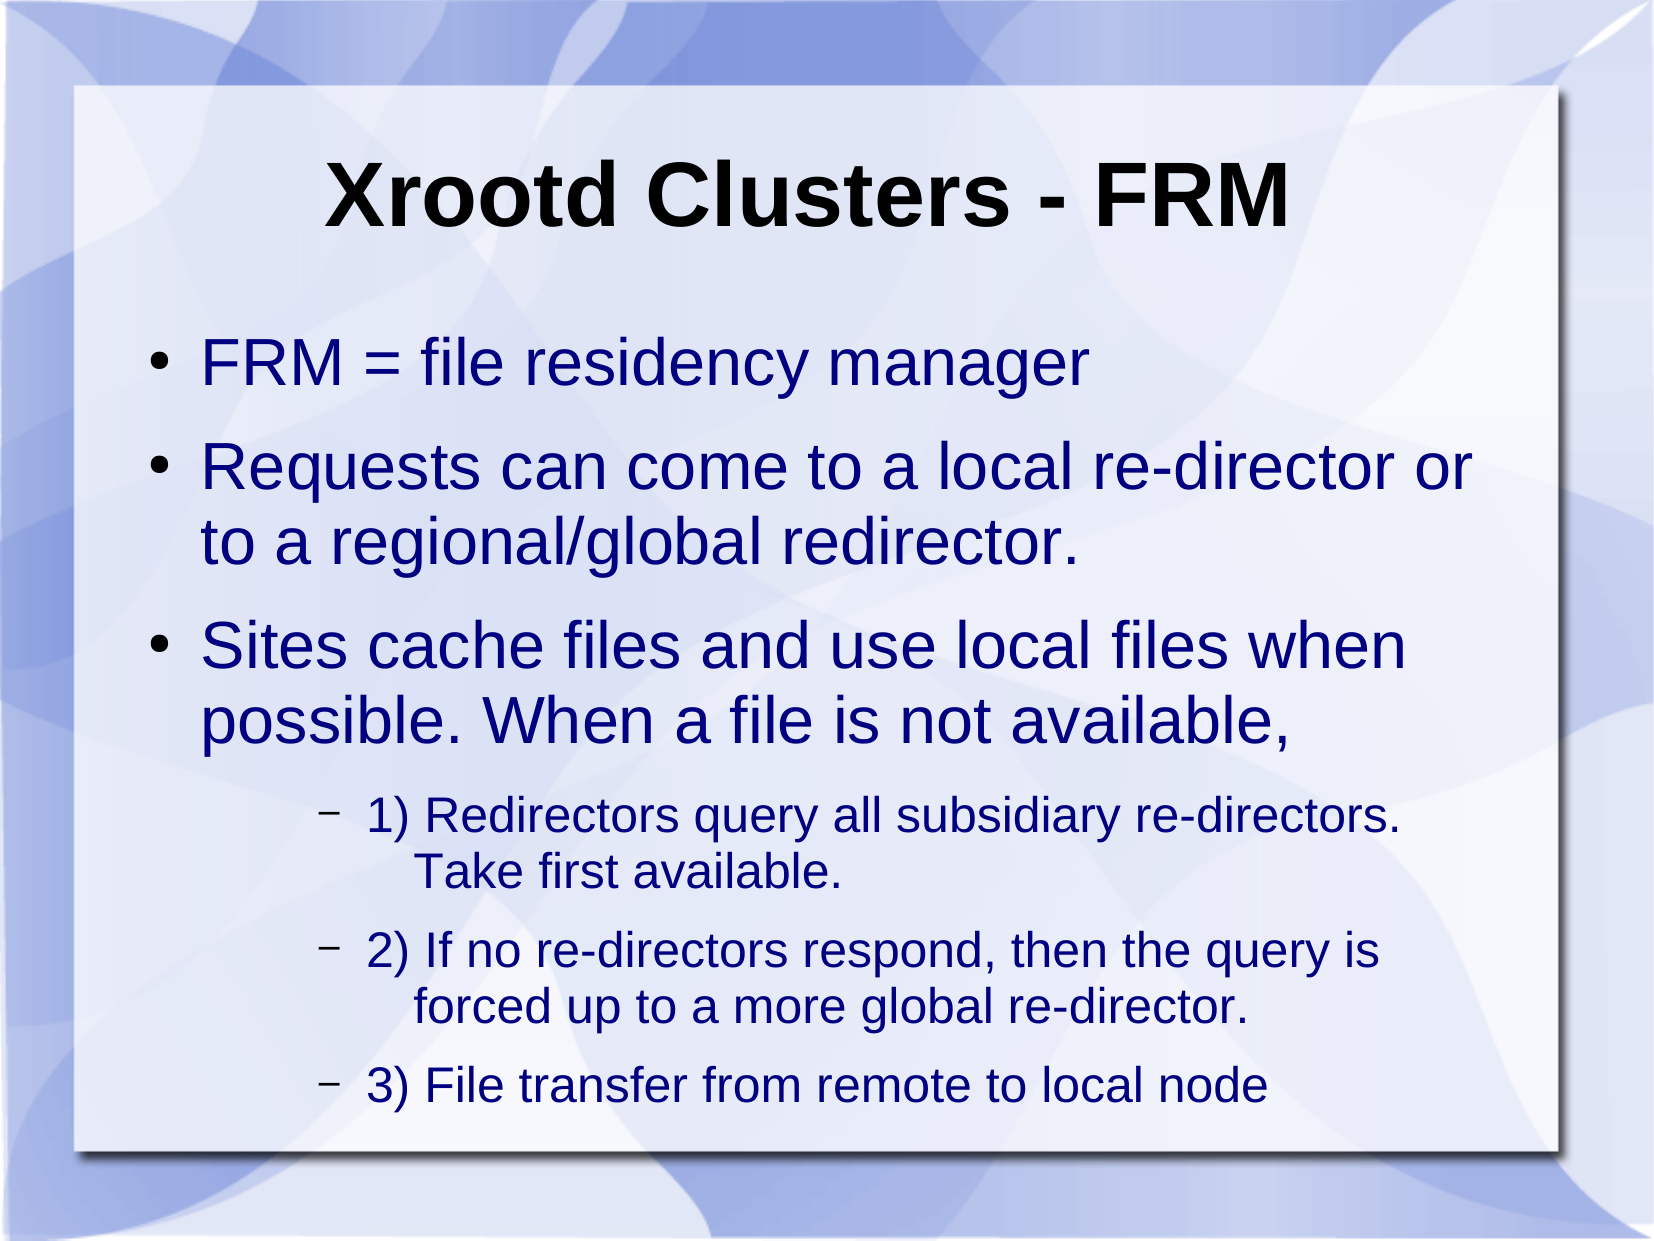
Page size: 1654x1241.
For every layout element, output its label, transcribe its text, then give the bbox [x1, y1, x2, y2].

list FRM = file residency manager Requests can come to a local re-director or to a regional/global redirector. Sites cache files and use local files when possible. When a file is not available, 1) Redirectors query all subsidiary re-directors. Take first available. 2) If no re-directors respond, then the query is forced up to a more global re-director. 3) File transfer from remote to local node [129, 324, 1489, 1217]
title Xrootd Clusters - FRM [82, 98, 1536, 291]
picture [0, 0, 1654, 1241]
